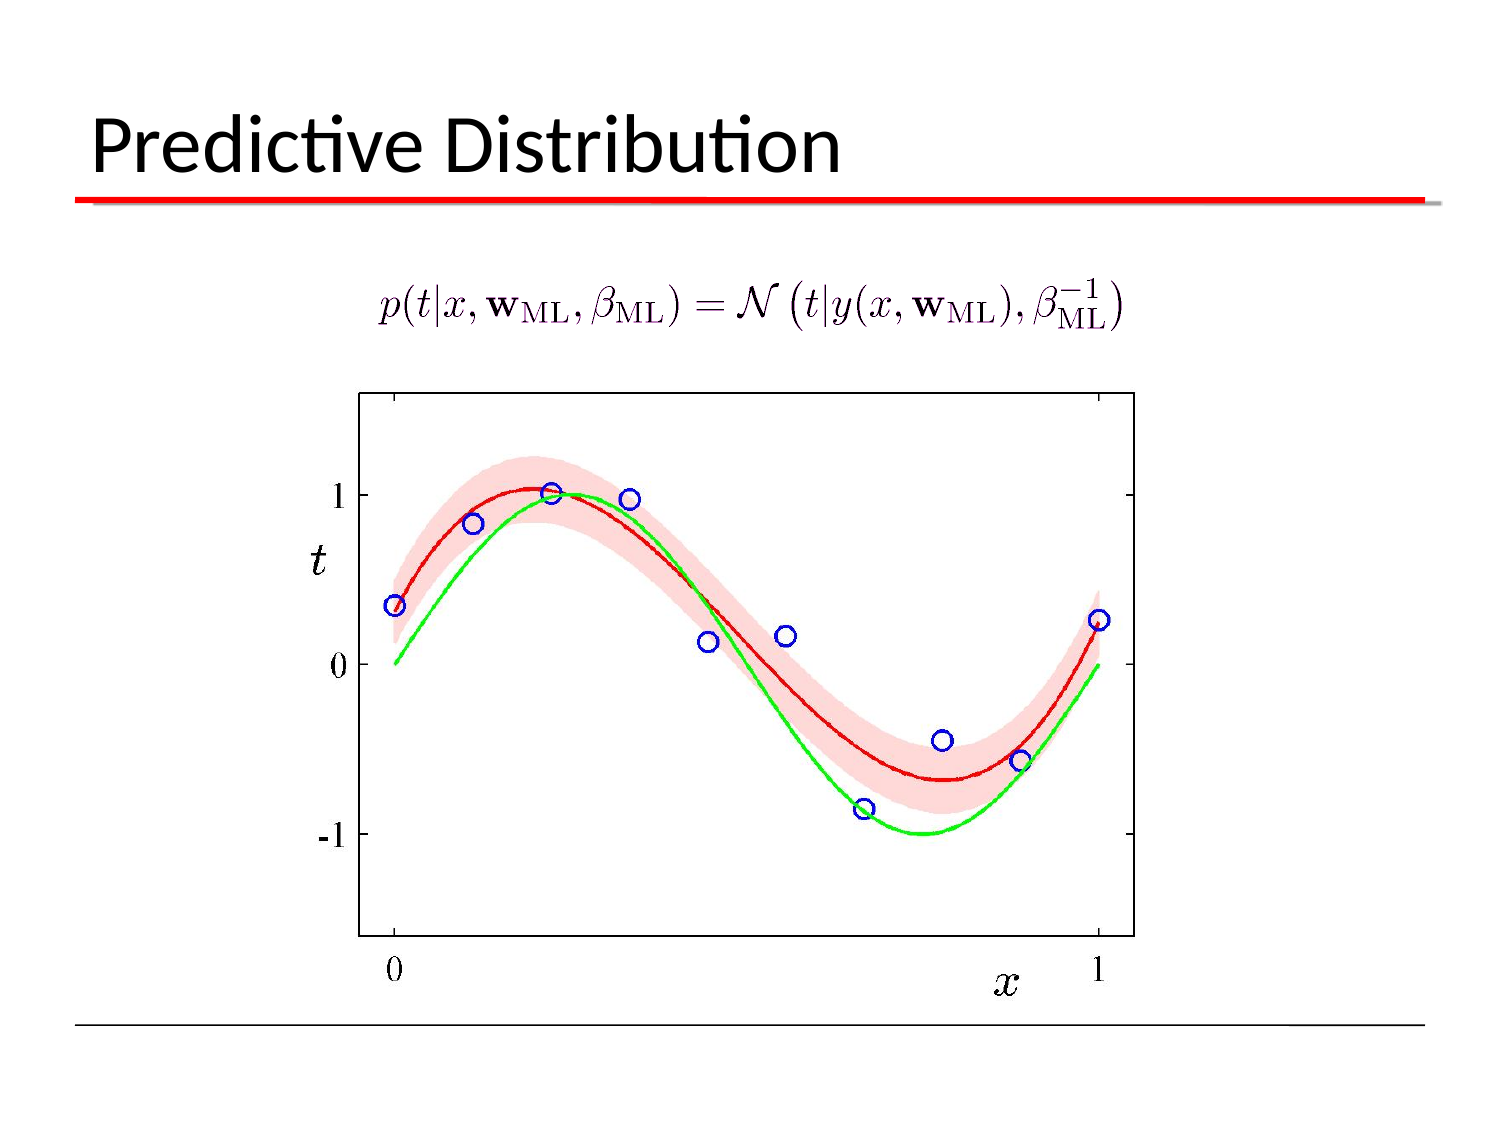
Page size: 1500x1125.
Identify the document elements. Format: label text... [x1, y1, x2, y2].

picture [375, 274, 1126, 334]
text_box [287, 373, 1153, 1024]
title Predictive Distribution [75, 45, 1426, 233]
